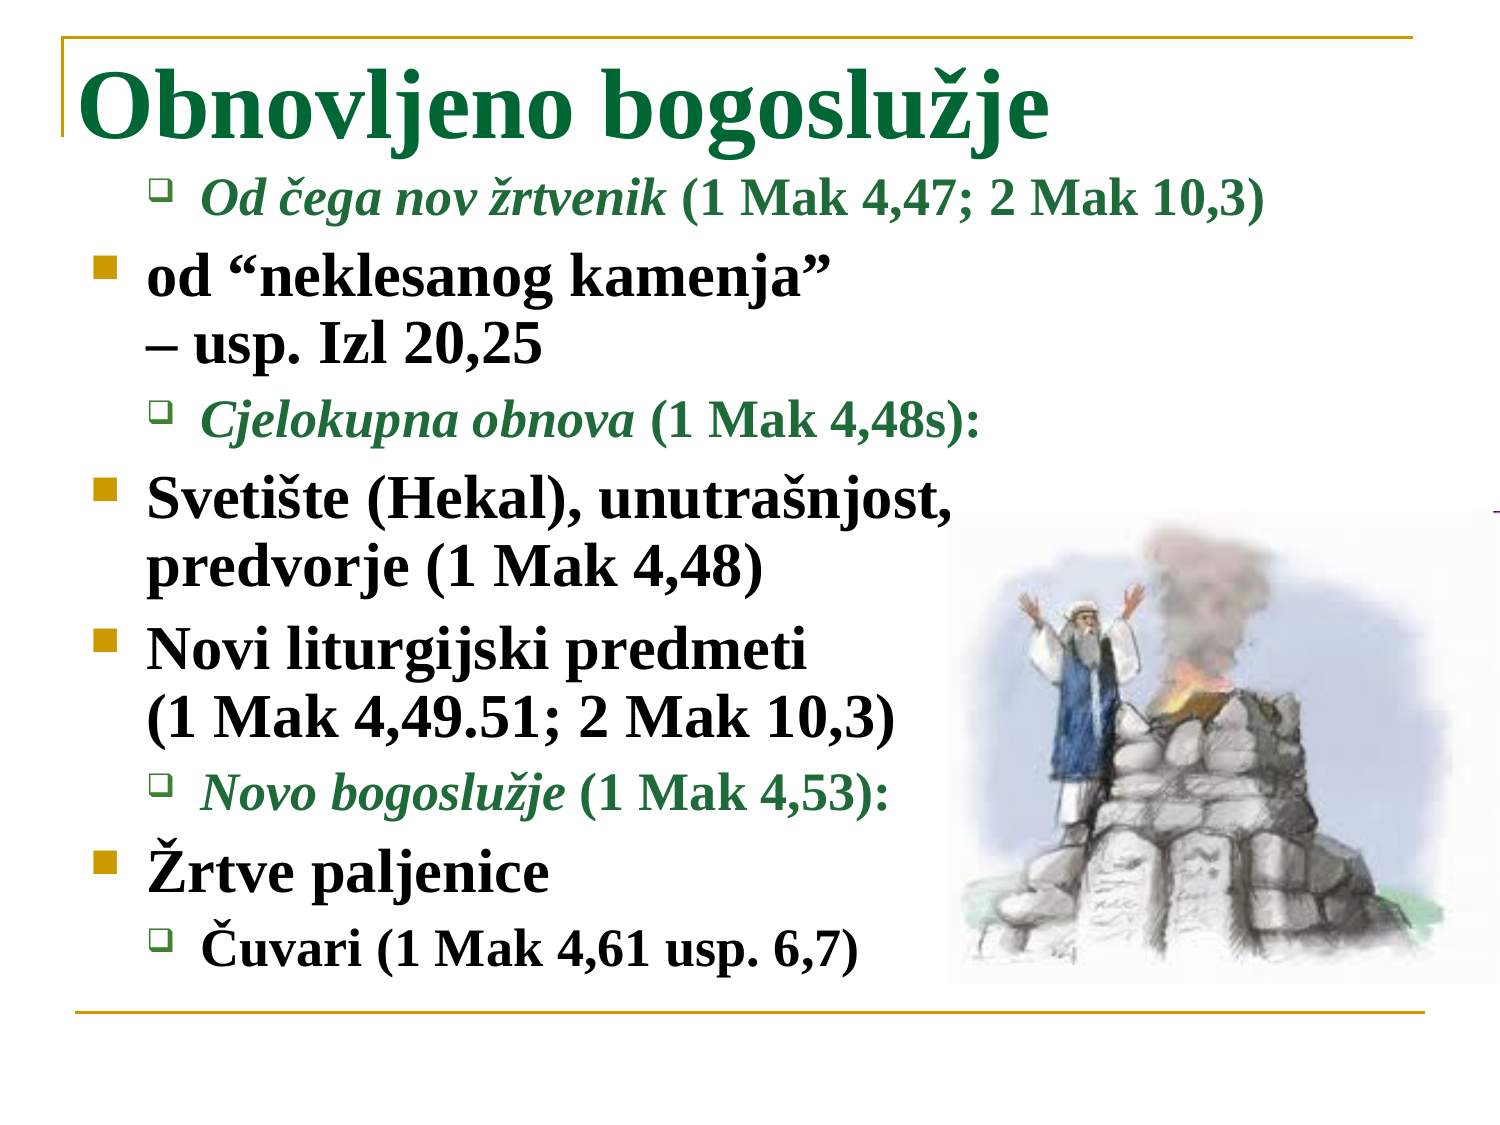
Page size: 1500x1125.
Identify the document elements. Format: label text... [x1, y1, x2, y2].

list Od čega nov žrtvenik (1 Mak 4,47; 2 Mak 10,3) od “neklesanog kamenja” – usp. Izl 20,25 Cjelokupna obnova (1 Mak 4,48s): Svetište (Hekal), unutrašnjost, predvorje (1 Mak 4,48) Novi liturgijski predmeti (1 Mak 4,49.51; 2 Mak 10,3) Novo bogoslužje (1 Mak 4,53): Žrtve paljenice Čuvari (1 Mak 4,61 usp. 6,7) [75, 160, 1353, 1006]
picture [950, 511, 1500, 984]
title Obnovljeno bogoslužje [61, 31, 1412, 218]
